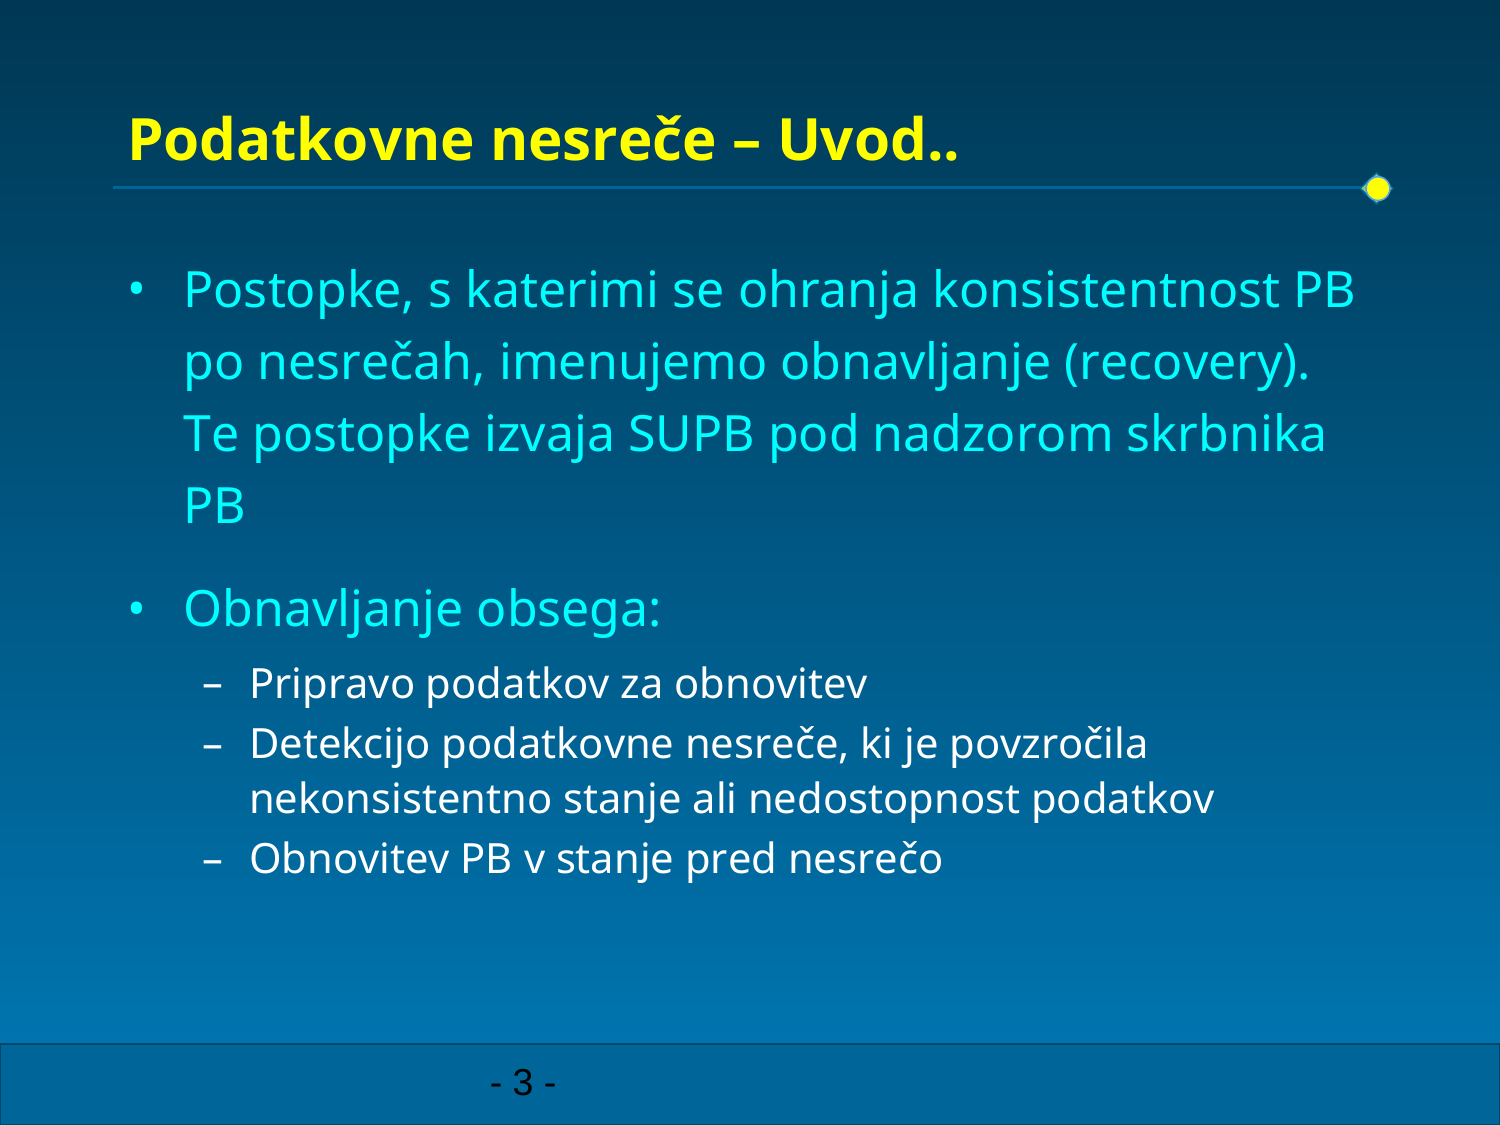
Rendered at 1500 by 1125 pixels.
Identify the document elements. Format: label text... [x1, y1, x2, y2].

title Podatkovne nesreče – Uvod.. [112, 94, 1388, 181]
list Postopke, s katerimi se ohranja konsistentnost PB po nesrečah, imenujemo obnavljanje (recovery). Te postopke izvaja SUPB pod nadzorom skrbnika PB Obnavljanje obsega: Pripravo podatkov za obnovitev Detekcijo podatkovne nesreče, ki je povzročila nekonsistentno stanje ali nedostopnost podatkov Obnovitev PB v stanje pred nesrečo [112, 237, 1388, 963]
